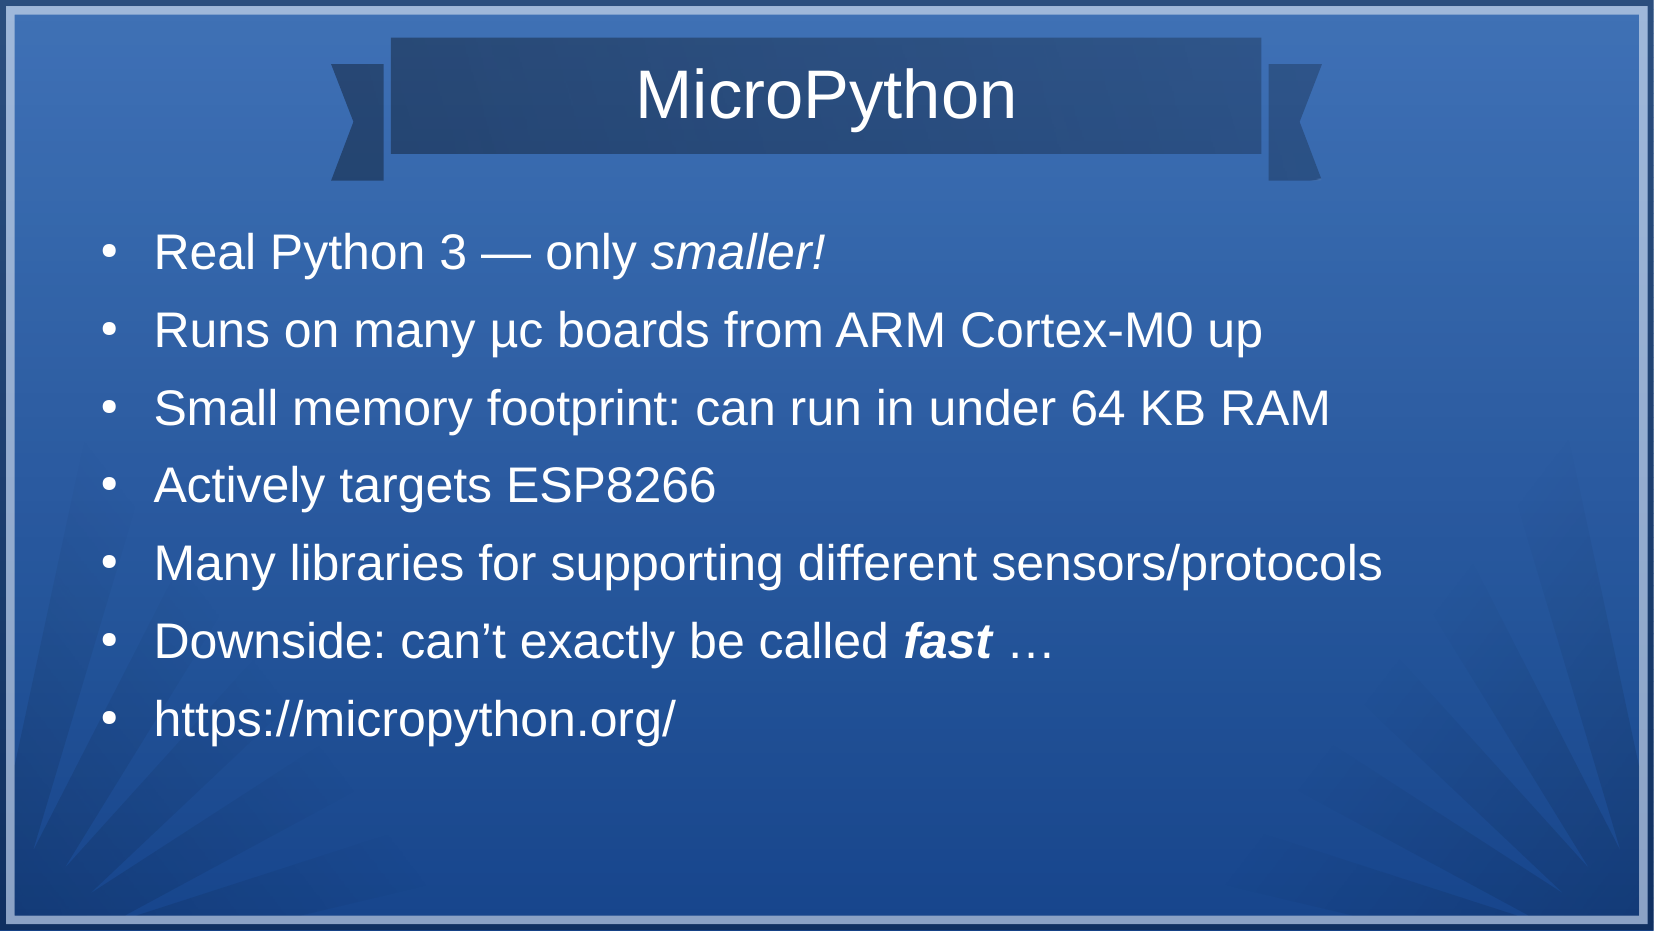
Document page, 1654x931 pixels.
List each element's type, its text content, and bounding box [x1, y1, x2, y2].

list Real Python 3 — only smaller! Runs on many µc boards from ARM Cortex-M0 up Small memory footprint: can run in under 64 KB RAM Actively targets ESP8266 Many libraries for supporting different sensors/protocols Downside: can’t exactly be called fast … https://micropython.org/ [82, 224, 1571, 848]
title MicroPython [389, 35, 1264, 154]
